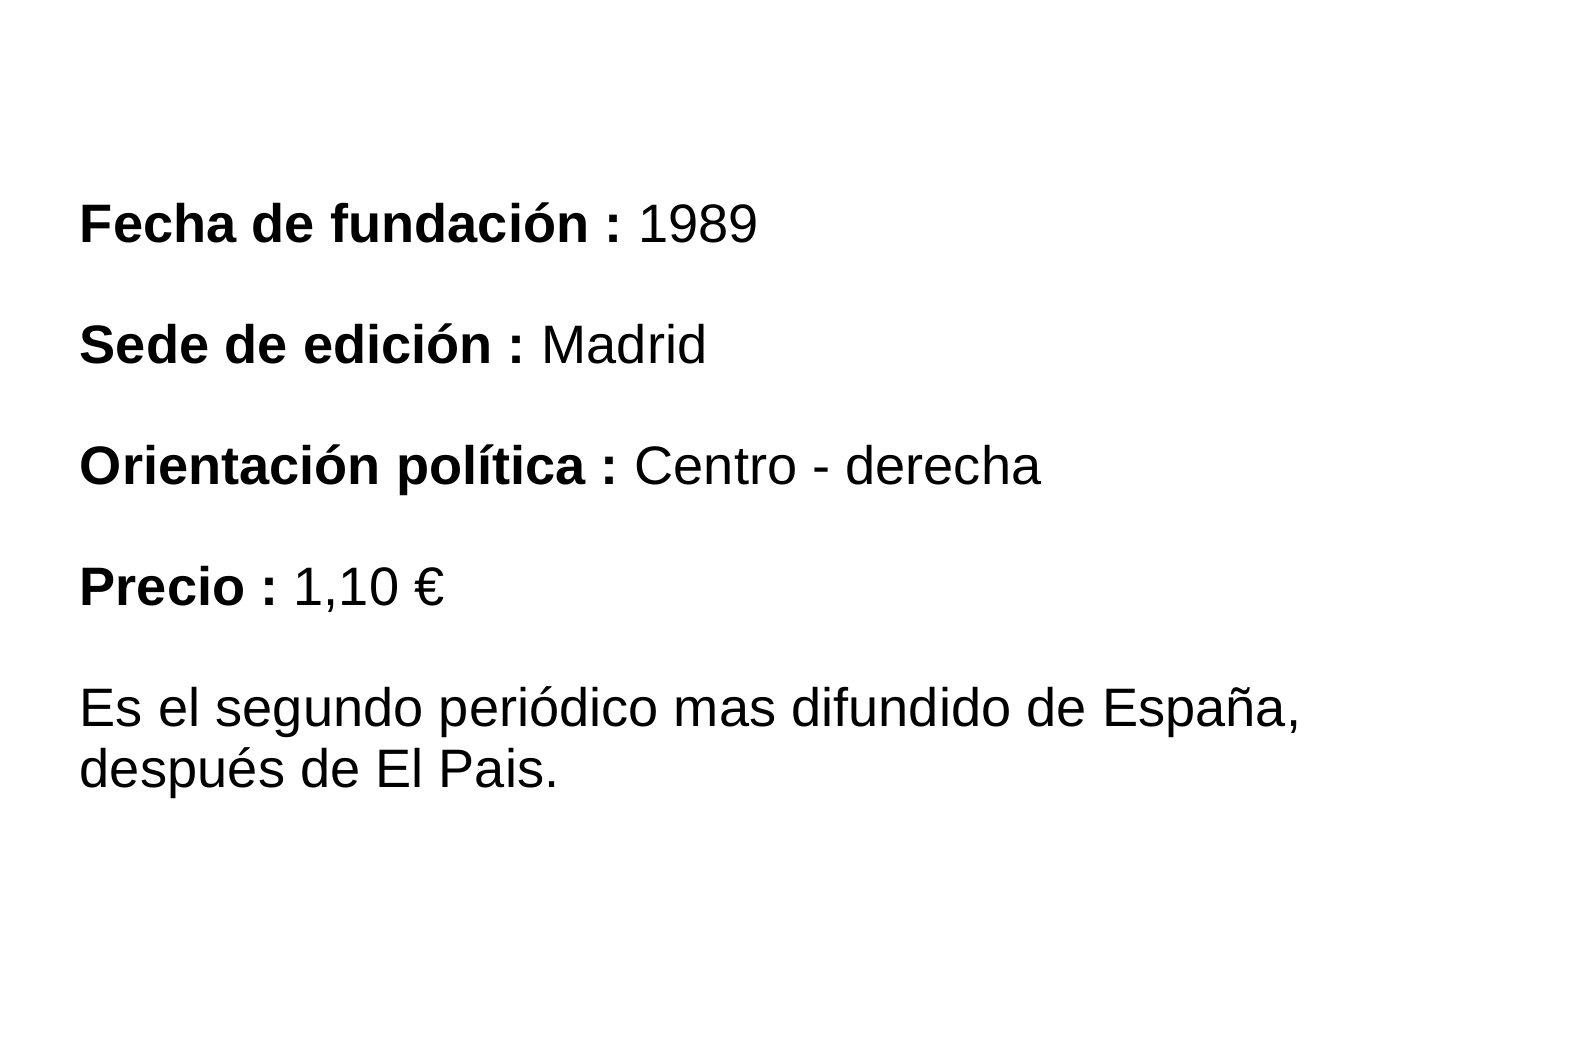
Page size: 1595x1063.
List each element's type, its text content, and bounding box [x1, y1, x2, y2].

subtitle Fecha de fundación : 1989 Sede de edición : Madrid Orientación política : Centro - derecha Precio : 1,10 € Es el segundo periódico mas difundido de España, después de El Pais. [79, 42, 1515, 951]
